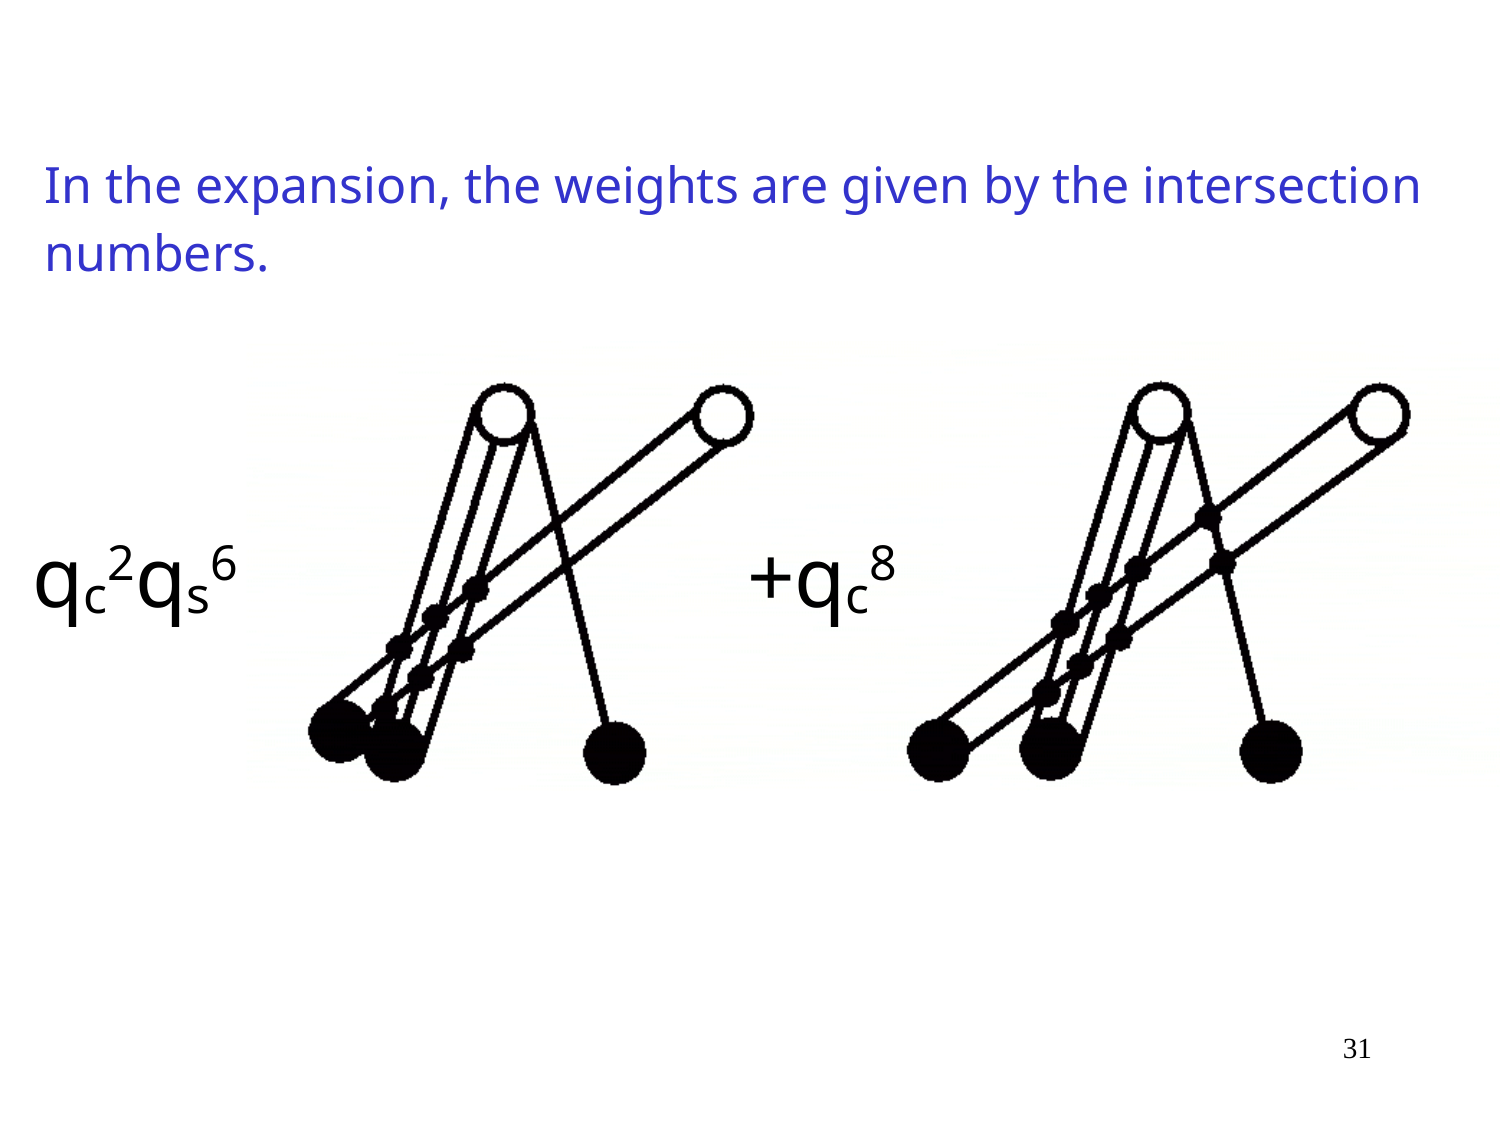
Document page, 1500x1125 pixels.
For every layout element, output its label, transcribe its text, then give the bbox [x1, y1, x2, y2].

picture [246, 341, 1500, 791]
text_box +qc8 [732, 513, 939, 657]
text_box In the expansion, the weights are given by the intersection numbers. [29, 142, 1480, 278]
text_box qc2qs6 [17, 513, 246, 657]
